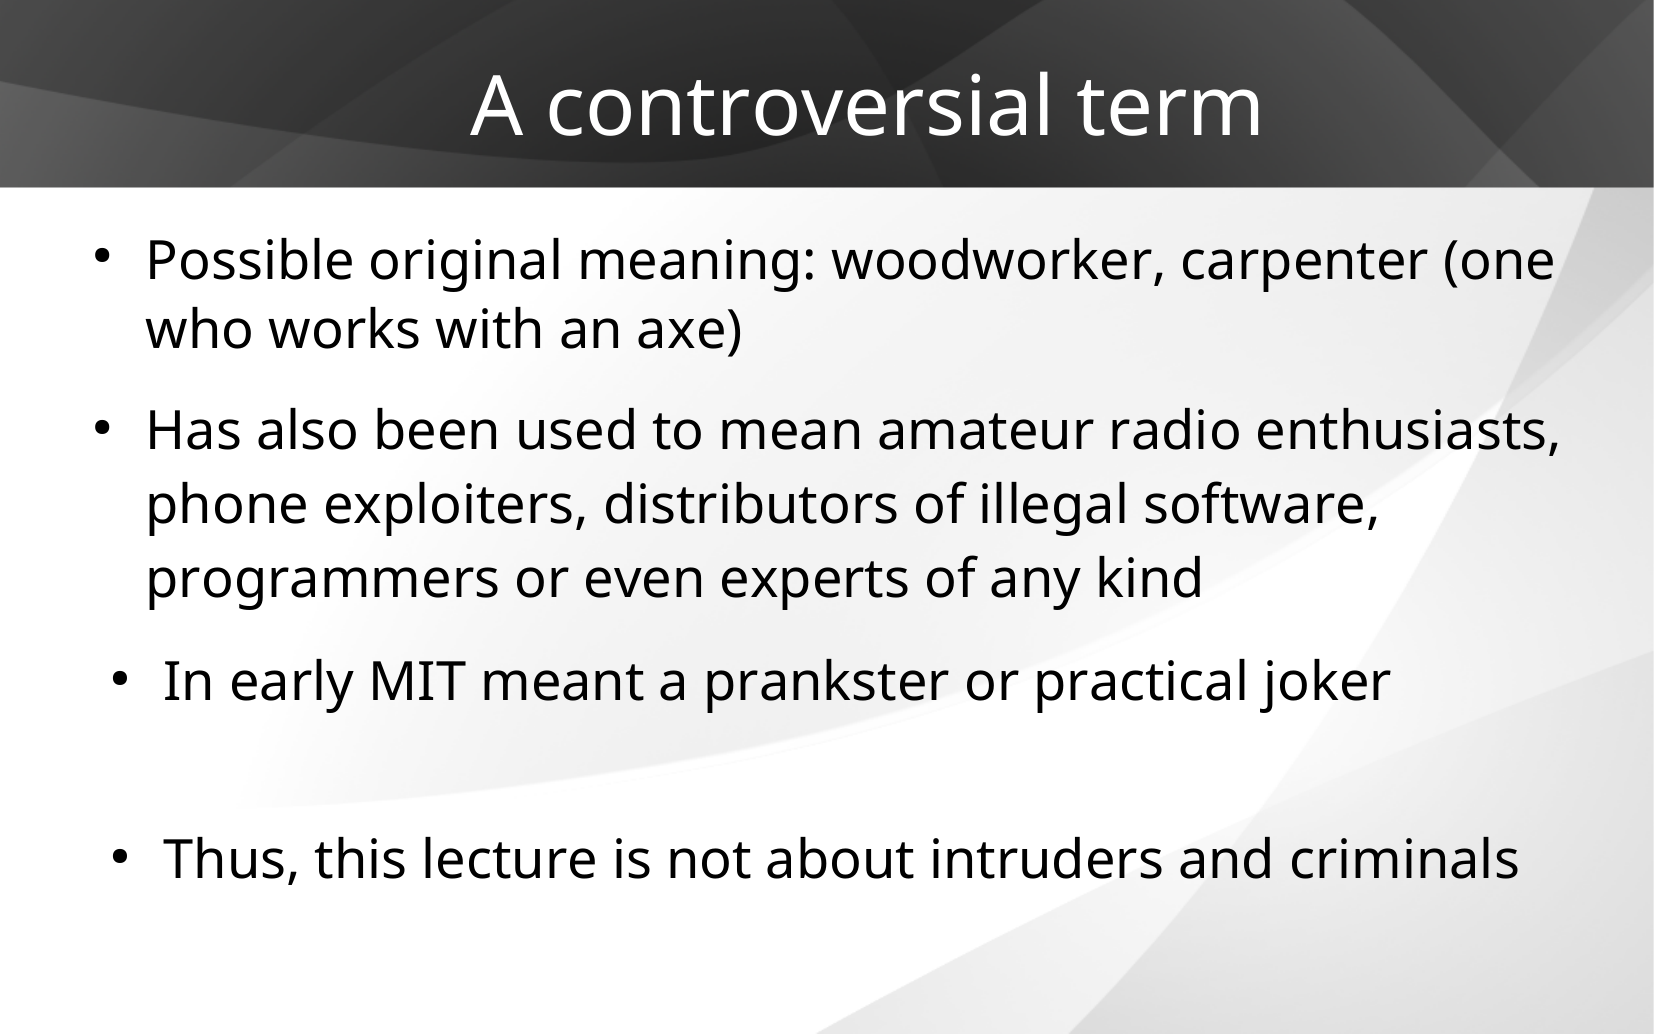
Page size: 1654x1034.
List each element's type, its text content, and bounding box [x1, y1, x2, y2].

picture [0, 0, 1654, 1034]
title A controversial term [124, 0, 1613, 208]
list Possible original meaning: woodworker, carpenter (one who works with an axe) Has also been used to mean amateur radio enthusiasts, phone exploiters, distributors of illegal software, programmers or even experts of any kind In early MIT meant a prankster or practical joker Thus, this lecture is not about intruders and criminals [75, 225, 1613, 1013]
